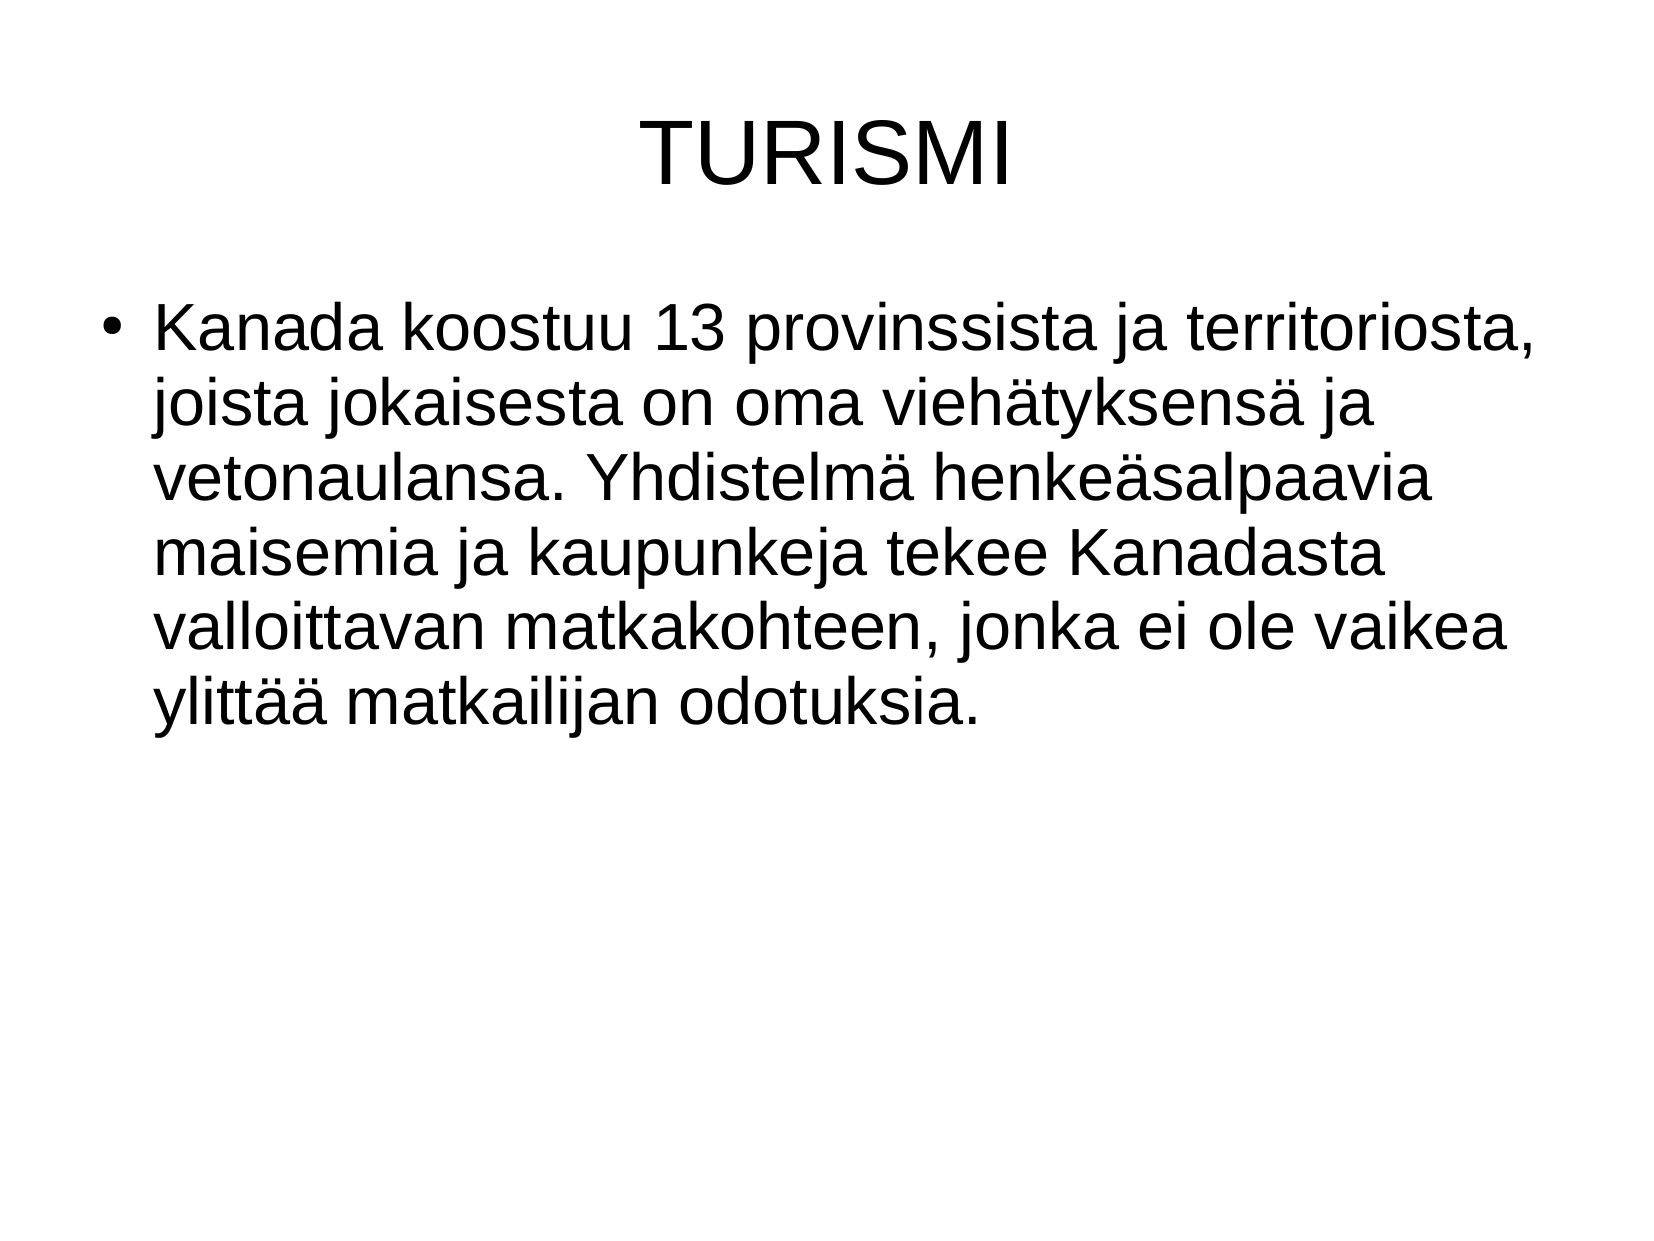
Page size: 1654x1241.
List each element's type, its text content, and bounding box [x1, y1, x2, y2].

title TURISMI [82, 49, 1571, 257]
list Kanada koostuu 13 provinssista ja territoriosta, joista jokaisesta on oma viehätyksensä ja vetonaulansa. Yhdistelmä henkeäsalpaavia maisemia ja kaupunkeja tekee Kanadasta valloittavan matkakohteen, jonka ei ole vaikea ylittää matkailijan odotuksia. [82, 290, 1571, 1010]
